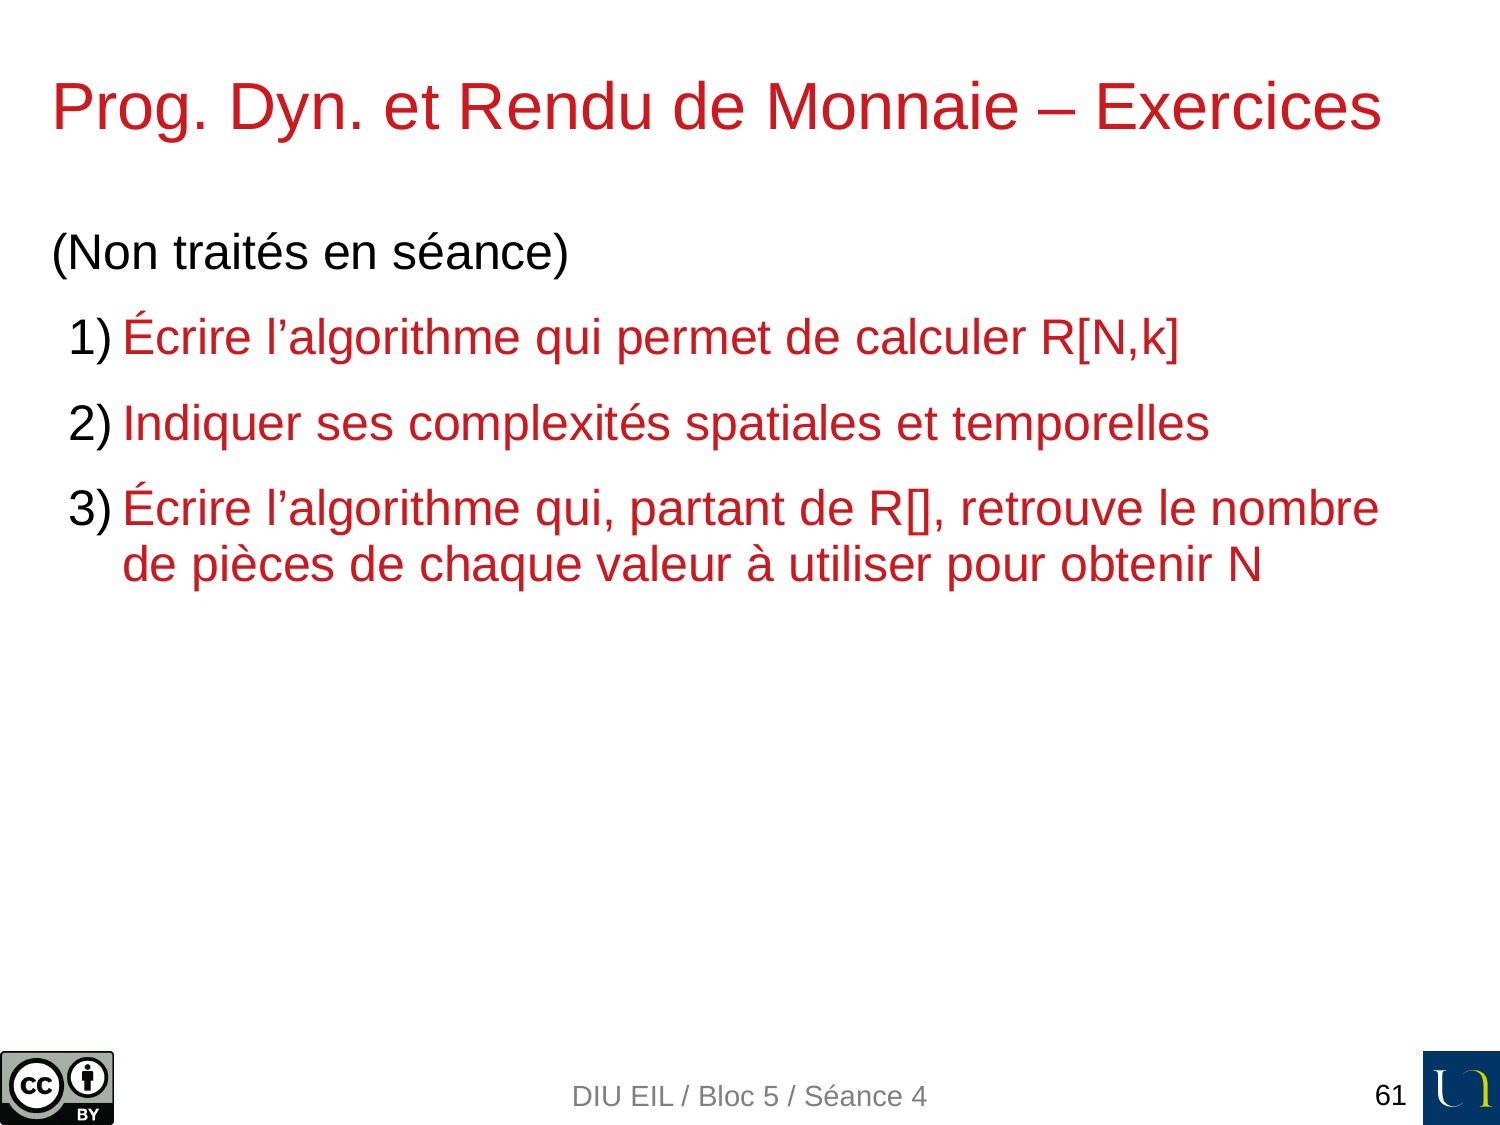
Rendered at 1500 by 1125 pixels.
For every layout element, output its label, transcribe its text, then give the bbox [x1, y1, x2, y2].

picture [0, 1051, 114, 1125]
picture [1417, 1051, 1500, 1125]
title Prog. Dyn. et Rendu de Monnaie – Exercices [51, 44, 1449, 170]
list (Non traités en séance) Écrire l’algorithme qui permet de calculer R[N,k] Indiquer ses complexités spatiales et temporelles Écrire l’algorithme qui, partant de R[], retrouve le nombre de pièces de chaque valeur à utiliser pour obtenir N [51, 224, 1449, 1052]
